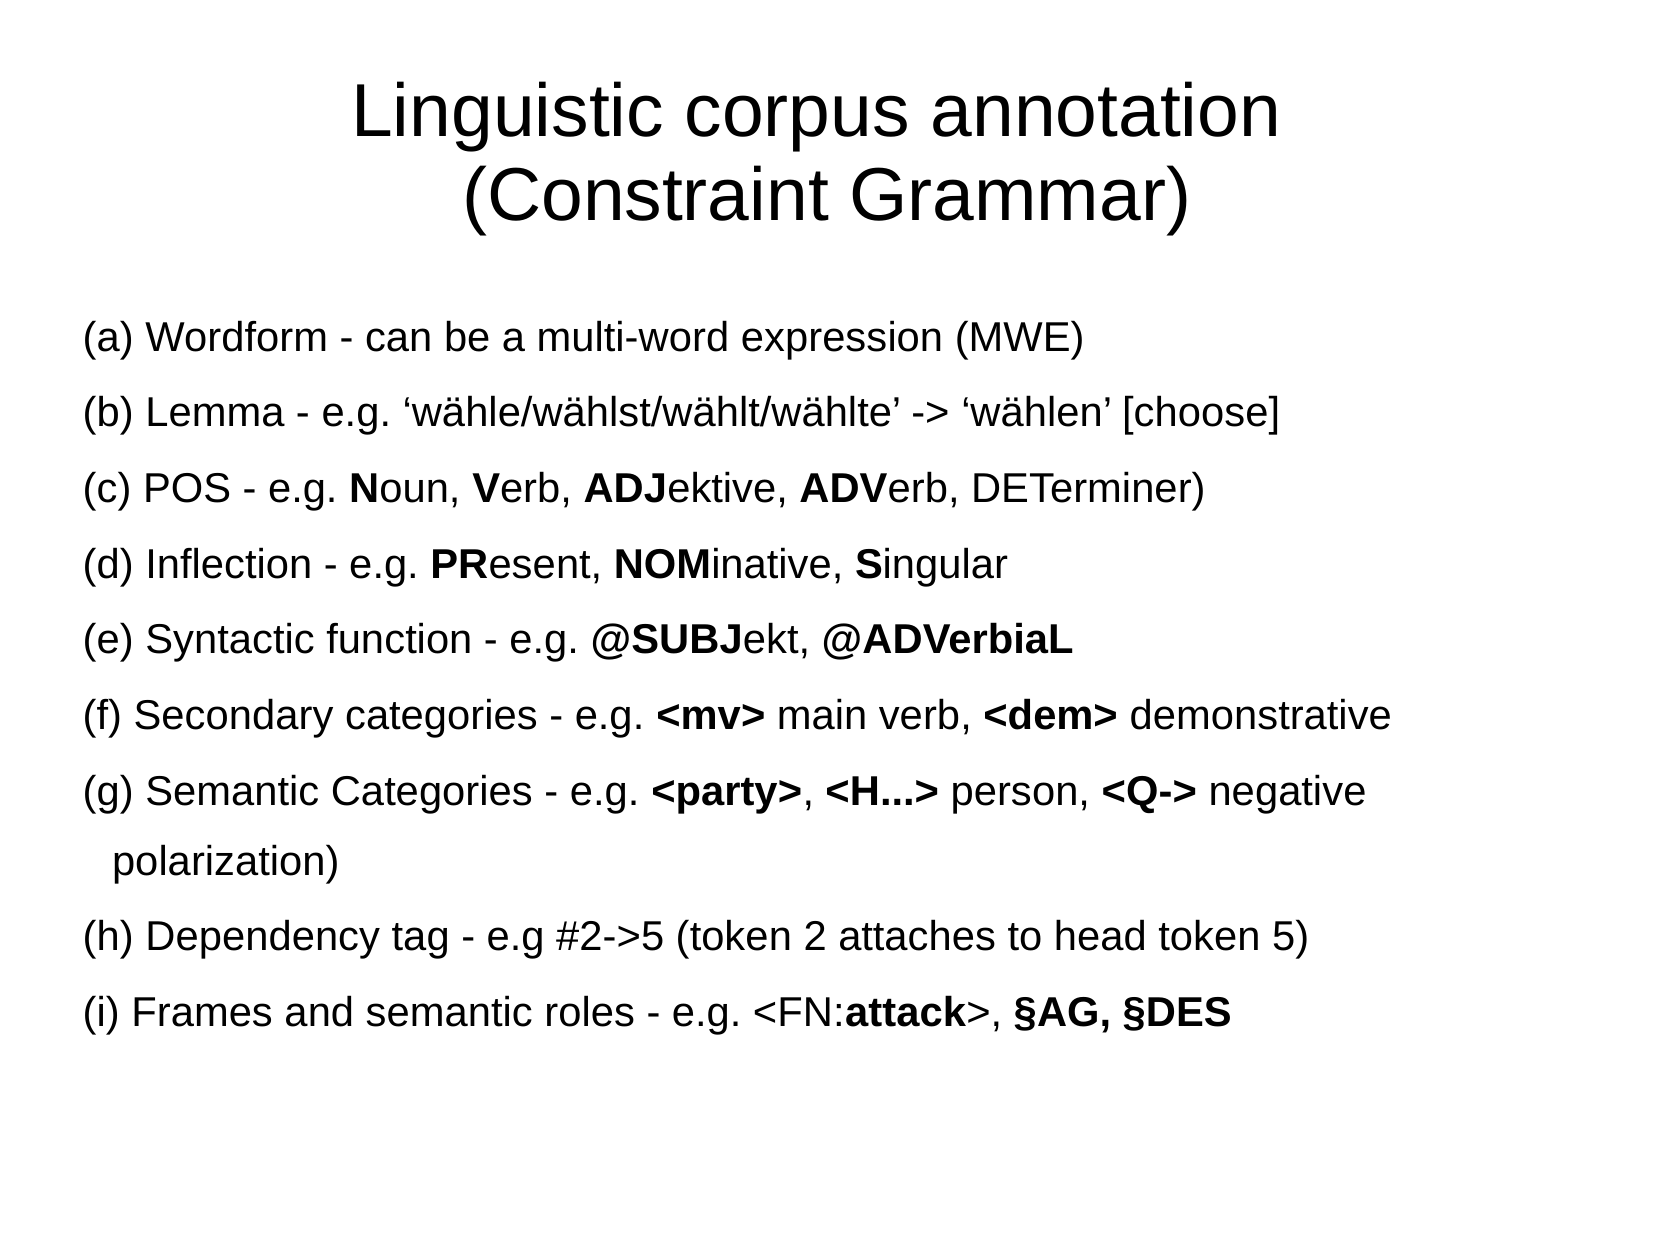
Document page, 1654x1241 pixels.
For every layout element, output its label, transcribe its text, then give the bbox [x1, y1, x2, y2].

list (a) Wordform - can be a multi-word expression (MWE) (b) Lemma - e.g. ‘wähle/wählst/wählt/wählte’ -> ‘wählen’ [choose] (c) POS - e.g. Noun, Verb, ADJektive, ADVerb, DETerminer) (d) Inflection - e.g. PResent, NOMinative, Singular (e) Syntactic function - e.g. @SUBJekt, @ADVerbiaL (f) Secondary categories - e.g. <mv> main verb, <dem> demonstrative (g) Semantic Categories - e.g. <party>, <H...> person, <Q-> negative polarization) (h) Dependency tag - e.g #2->5 (token 2 attaches to head token 5) (i) Frames and semantic roles - e.g. <FN:attack>, §AG, §DES [82, 290, 1571, 1126]
title Linguistic corpus annotation (Constraint Grammar) [82, 49, 1571, 257]
